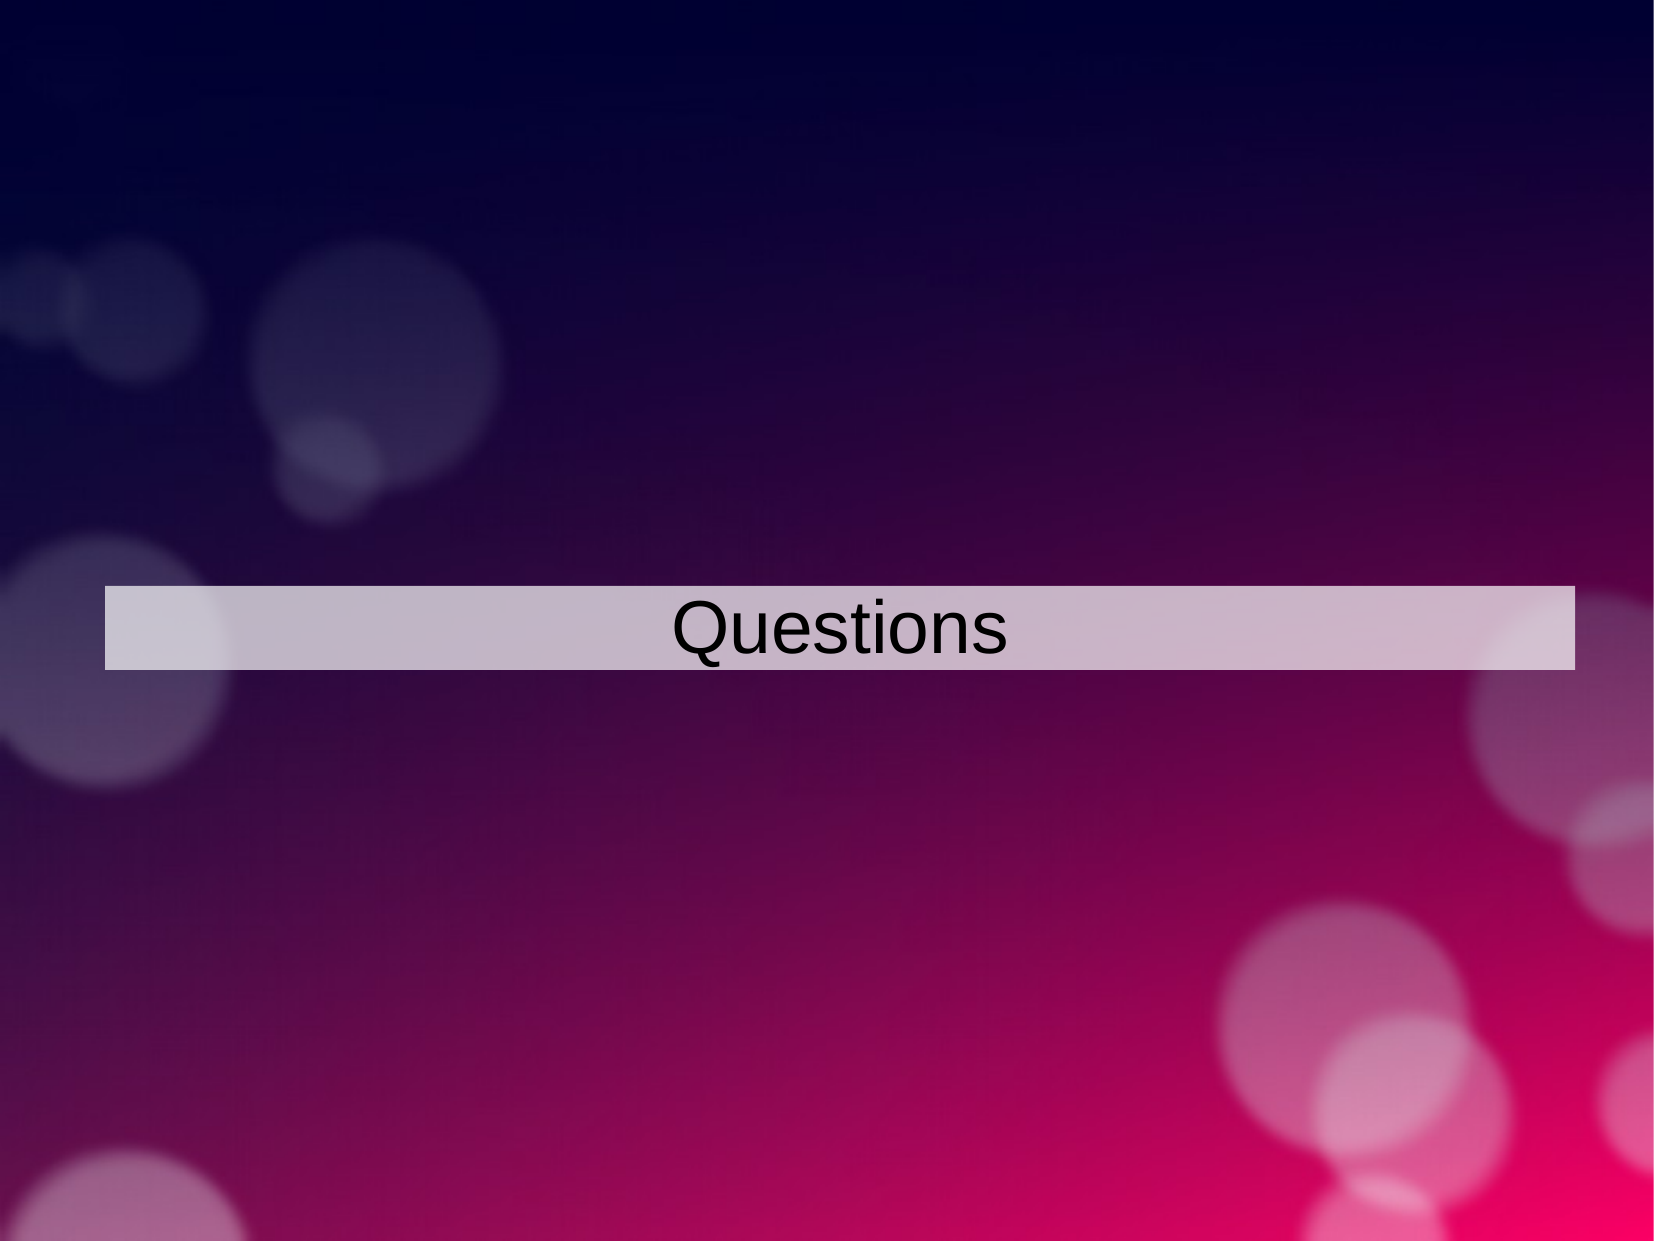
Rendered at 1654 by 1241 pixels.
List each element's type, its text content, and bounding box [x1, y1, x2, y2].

text_box Questions [105, 585, 1576, 670]
picture [0, 0, 1654, 1241]
